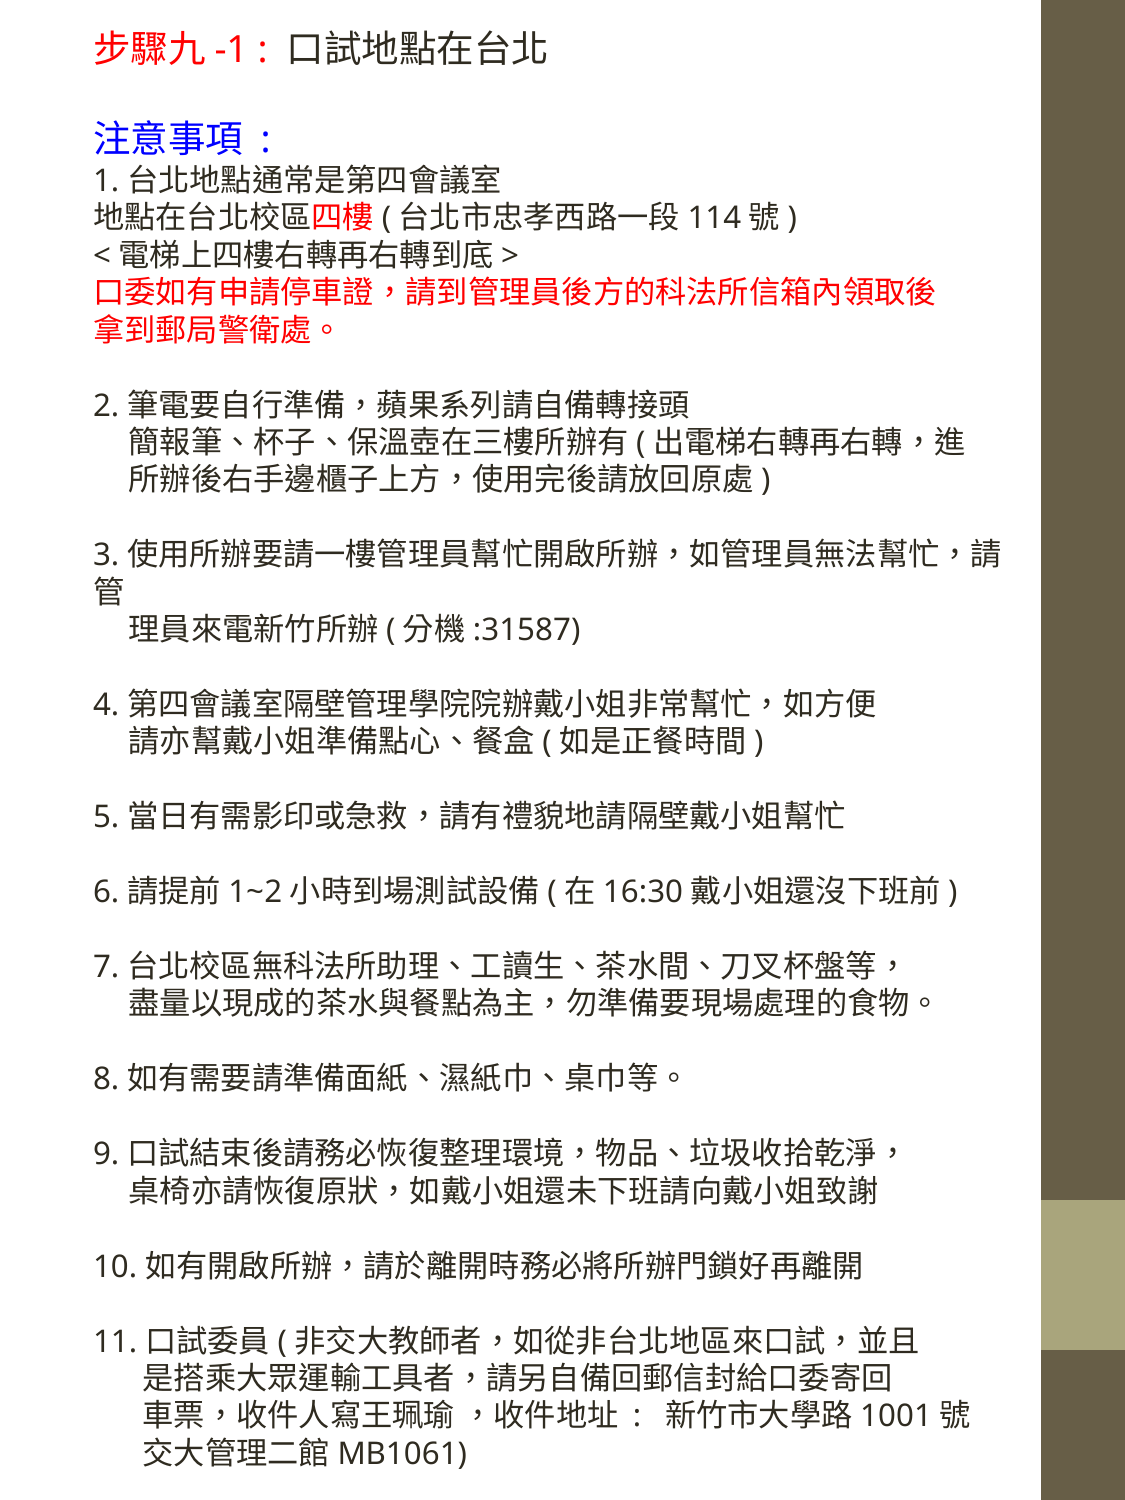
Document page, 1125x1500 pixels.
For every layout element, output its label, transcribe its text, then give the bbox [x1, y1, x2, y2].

text_box 步驟九-1 : 口試地點在台北 注意事項 : 1.台北地點通常是第四會議室 地點在台北校區四樓(台北市忠孝西路一段114號) <電梯上四樓右轉再右轉到底> 口委如有申請停車證，請到管理員後方的科法所信箱內領取後 拿到郵局警衛處。 2.筆電要自行準備，蘋果系列請自備轉接頭 簡報筆、杯子、保溫壺在三樓所辦有(出電梯右轉再右轉，進 所辦後右手邊櫃子上方，使用完後請放回原處) 3.使用所辦要請一樓管理員幫忙開啟所辦，如管理員無法幫忙，請管 理員來電新竹所辦(分機:31587) 4.第四會議室隔壁管理學院院辦戴小姐非常幫忙，如方便 請亦幫戴小姐準備點心、餐盒(如是正餐時間) 5.當日有需影印或急救，請有禮貌地請隔壁戴小姐幫忙 6.請提前1~2小時到場測試設備(在16:30戴小姐還沒下班前) 7.台北校區無科法所助理、工讀生、茶水間、刀叉杯盤等， 盡量以現成的茶水與餐點為主，勿準備要現場處理的食物。 8.如有需要請準備面紙、濕紙巾、桌巾等。 9.口試結束後請務必恢復整理環境，物品、垃圾收拾乾淨， 桌椅亦請恢復原狀，如戴小姐還未下班請向戴小姐致謝 10.如有開啟所辦，請於離開時務必將所辦門鎖好再離開 11.口試委員(非交大教師者，如從非台北地區來口試，並且 是搭乘大眾運輸工具者，請另自備回郵信封給口委寄回 車票，收件人寫王珮瑜 ，收件地址 : 新竹市大學路1001號 交大管理二館MB1061) [78, 18, 1047, 1500]
